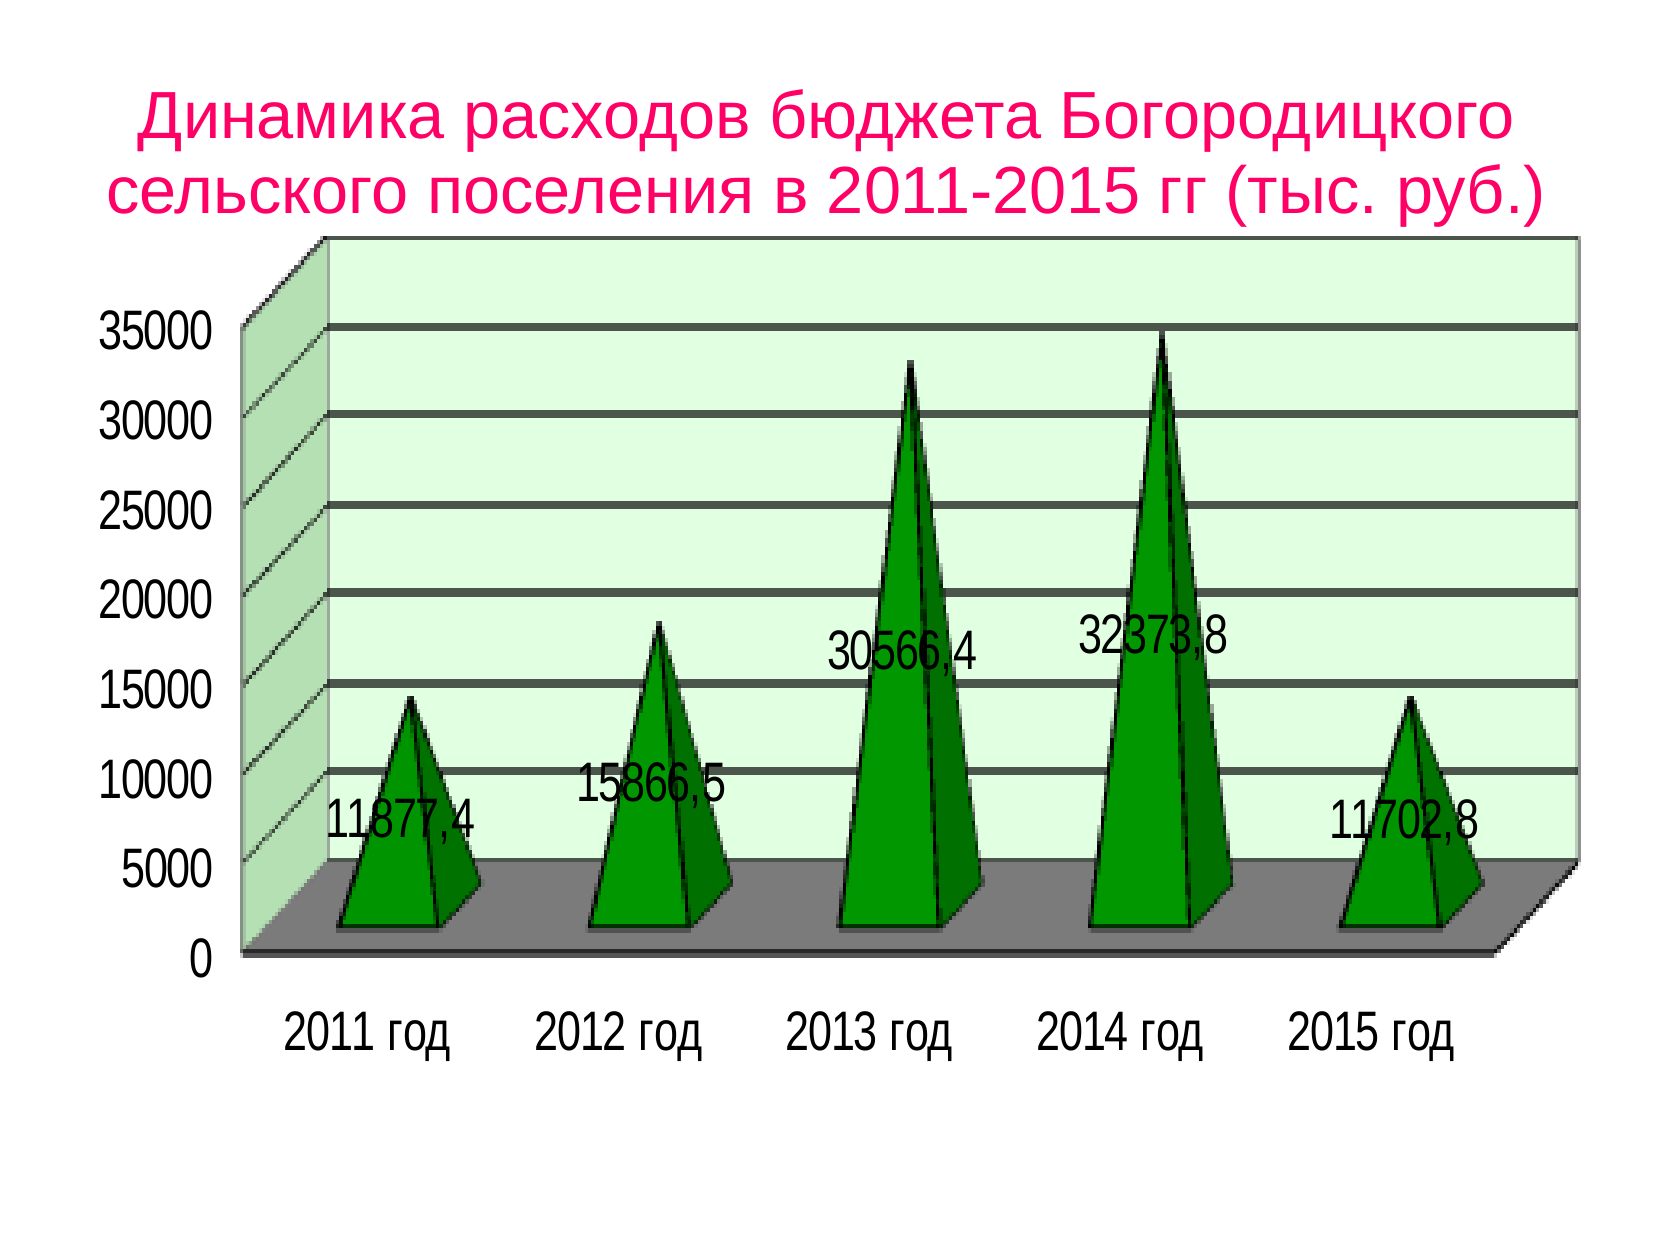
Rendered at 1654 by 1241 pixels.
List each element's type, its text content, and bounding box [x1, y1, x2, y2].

picture [88, 236, 1595, 1063]
title Динамика расходов бюджета Богородицкого сельского поселения в 2011-2015 гг (тыс. руб.) [82, 49, 1571, 257]
